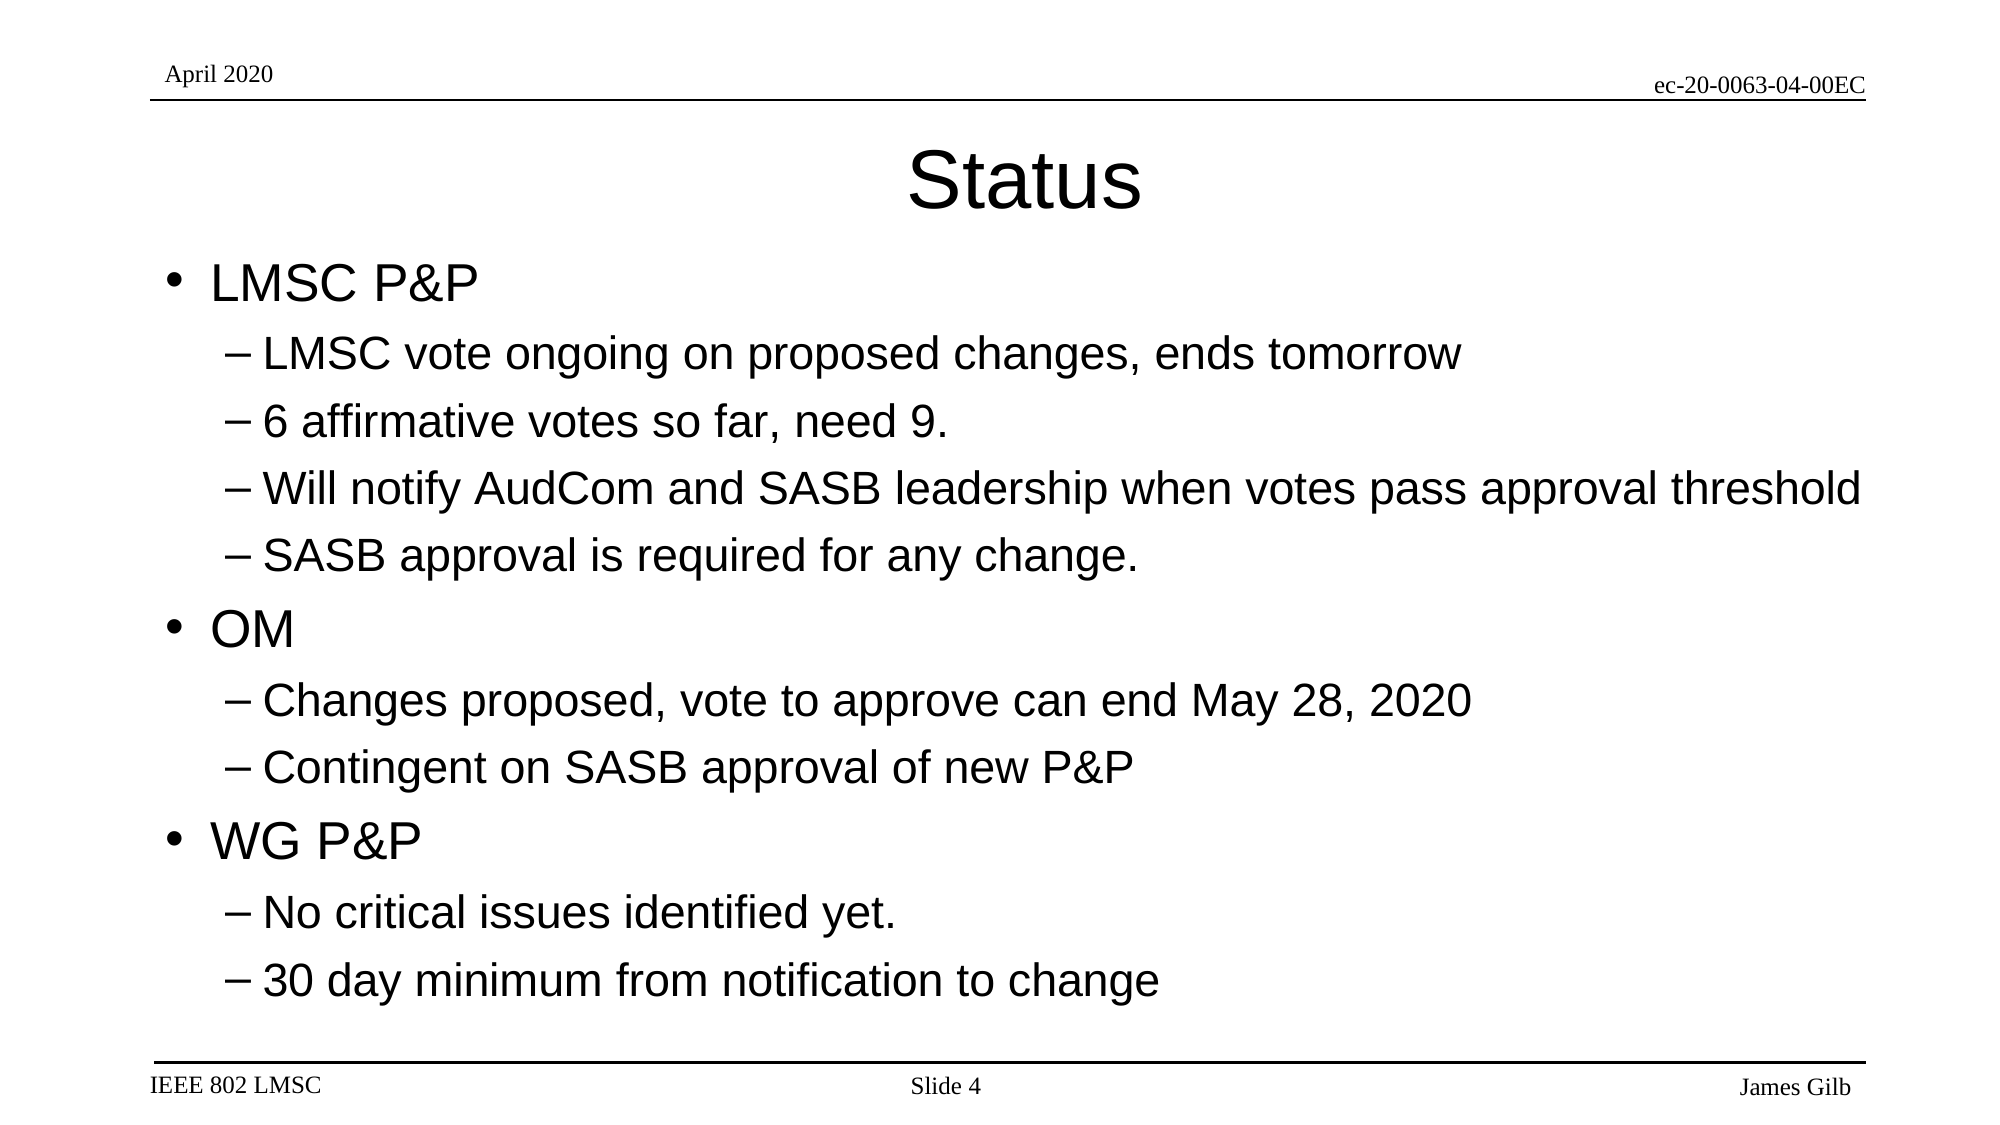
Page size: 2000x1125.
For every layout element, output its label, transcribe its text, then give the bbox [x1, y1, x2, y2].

list LMSC P&P LMSC vote ongoing on proposed changes, ends tomorrow 6 affirmative votes so far, need 9. Will notify AudCom and SASB leadership when votes pass approval threshold SASB approval is required for any change. OM Changes proposed, vote to approve can end May 28, 2020 Contingent on SASB approval of new P&P WG P&P No critical issues identified yet. 30 day minimum from notification to change [149, 239, 1900, 1051]
title Status [149, 112, 1900, 238]
